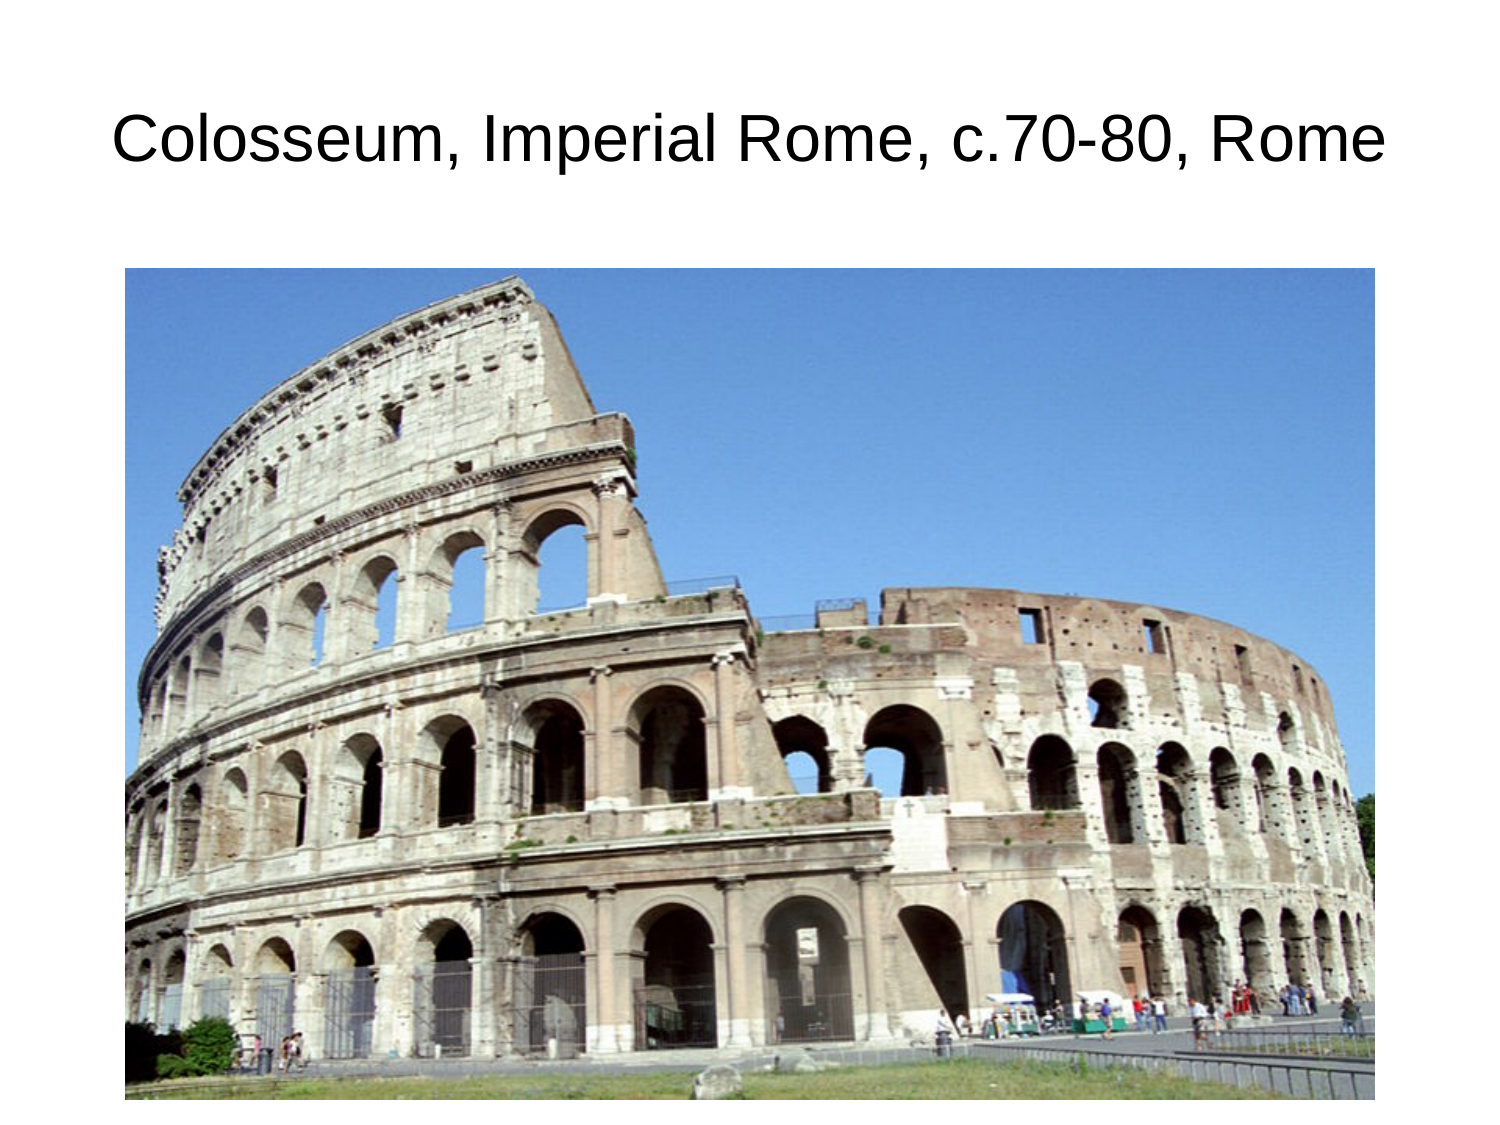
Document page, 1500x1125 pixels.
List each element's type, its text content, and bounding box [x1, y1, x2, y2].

title Colosseum, Imperial Rome, c.70-80, Rome [75, 45, 1426, 233]
picture [125, 268, 1375, 1101]
